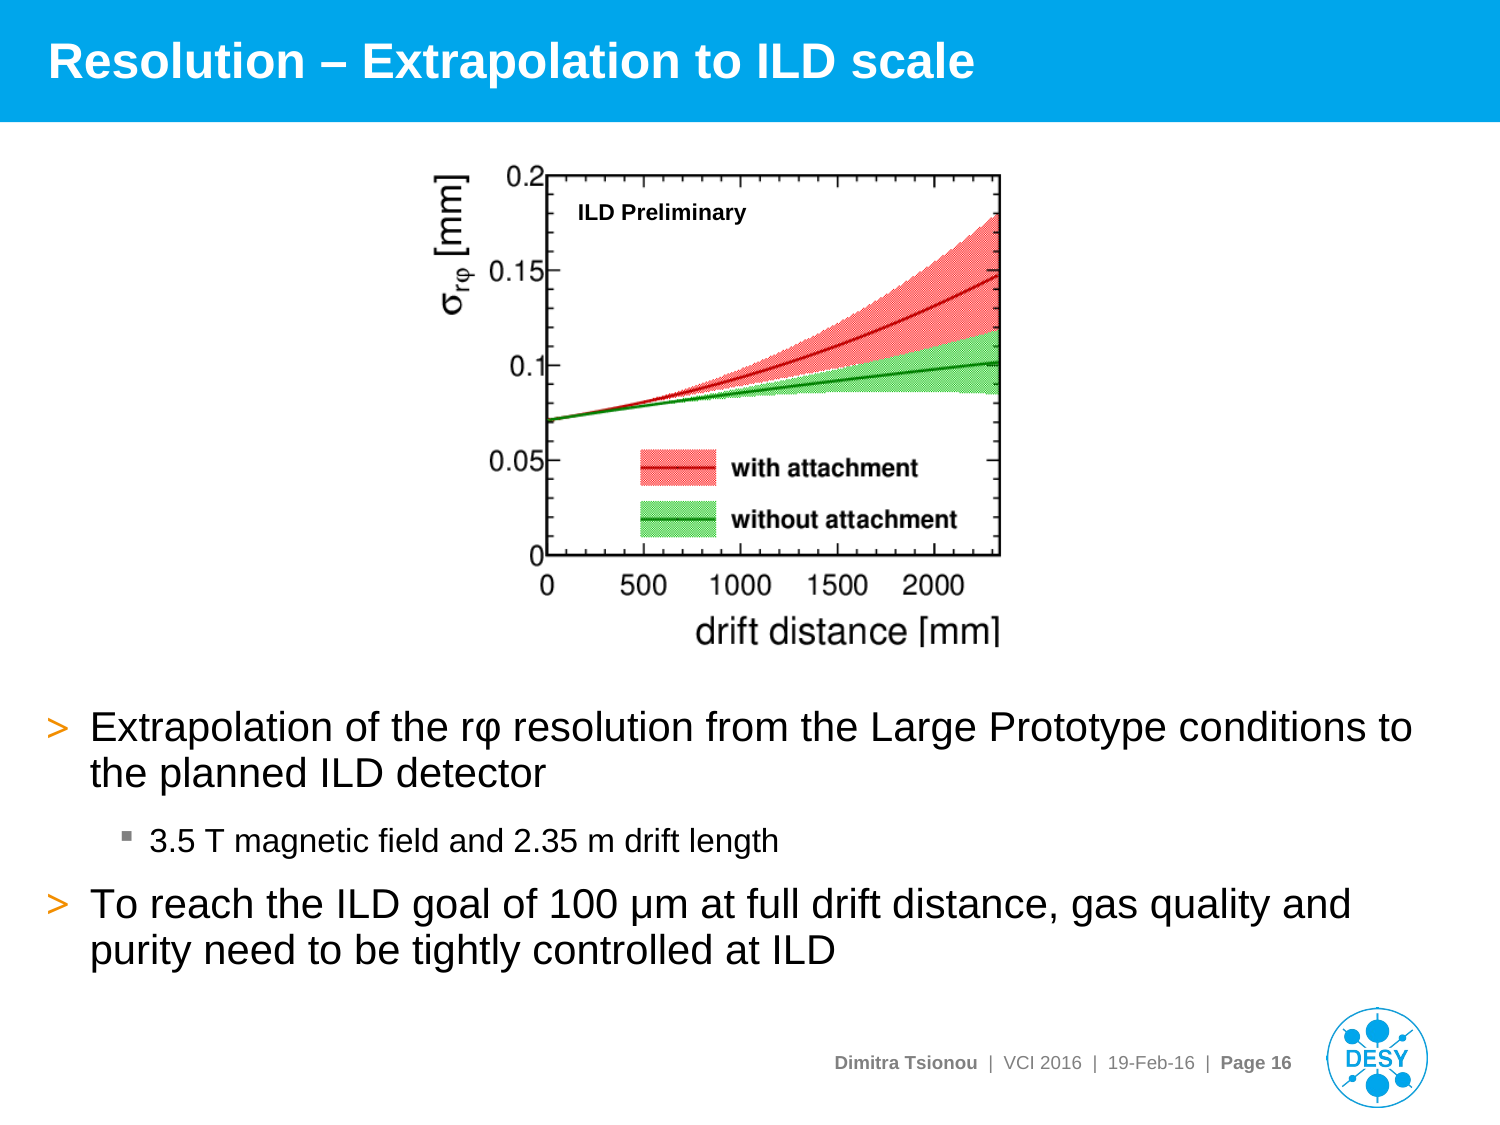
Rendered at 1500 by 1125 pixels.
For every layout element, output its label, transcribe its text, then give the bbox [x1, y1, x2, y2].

title Resolution – Extrapolation to ILD scale [47, 16, 1446, 107]
picture [425, 154, 1047, 657]
list ILD Preliminary [501, 200, 781, 281]
list Extrapolation of the rφ resolution from the Large Prototype conditions to the planned ILD detector 3.5 T magnetic field and 2.35 m drift length To reach the ILD goal of 100 μm at full drift distance, gas quality and purity need to be tightly controlled at ILD [46, 703, 1444, 975]
picture [1326, 1007, 1428, 1108]
